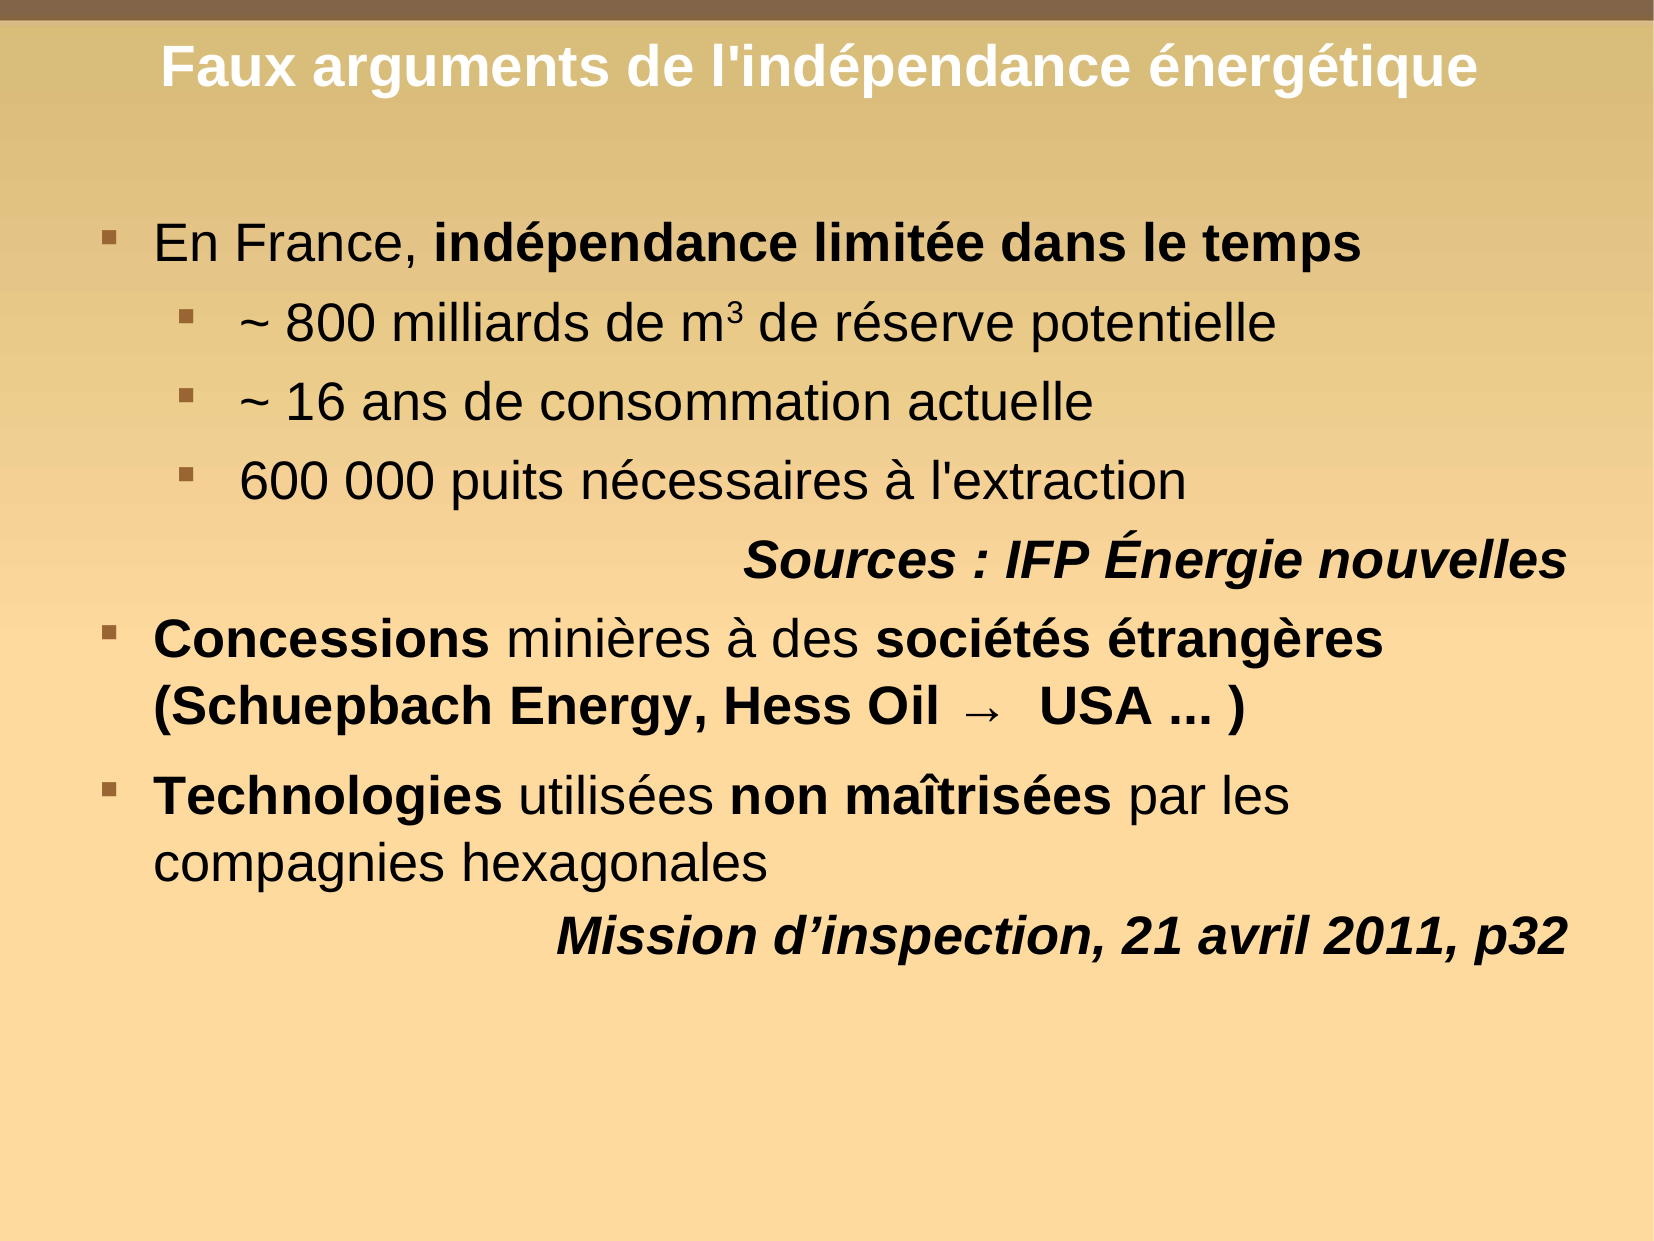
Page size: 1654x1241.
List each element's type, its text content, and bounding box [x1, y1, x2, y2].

title Faux arguments de l'indépendance énergétique [76, 0, 1565, 130]
picture [0, 0, 1654, 1241]
list En France, indépendance limitée dans le temps ~ 800 milliards de m3 de réserve potentielle ~ 16 ans de consommation actuelle 600 000 puits nécessaires à l'extraction Sources : IFP Énergie nouvelles Concessions minières à des sociétés étrangères (Schuepbach Energy, Hess Oil → USA ... ) Technologies utilisées non maîtrisées par les compagnies hexagonales Mission d’inspection, 21 avril 2011, p32 [82, 212, 1571, 1166]
